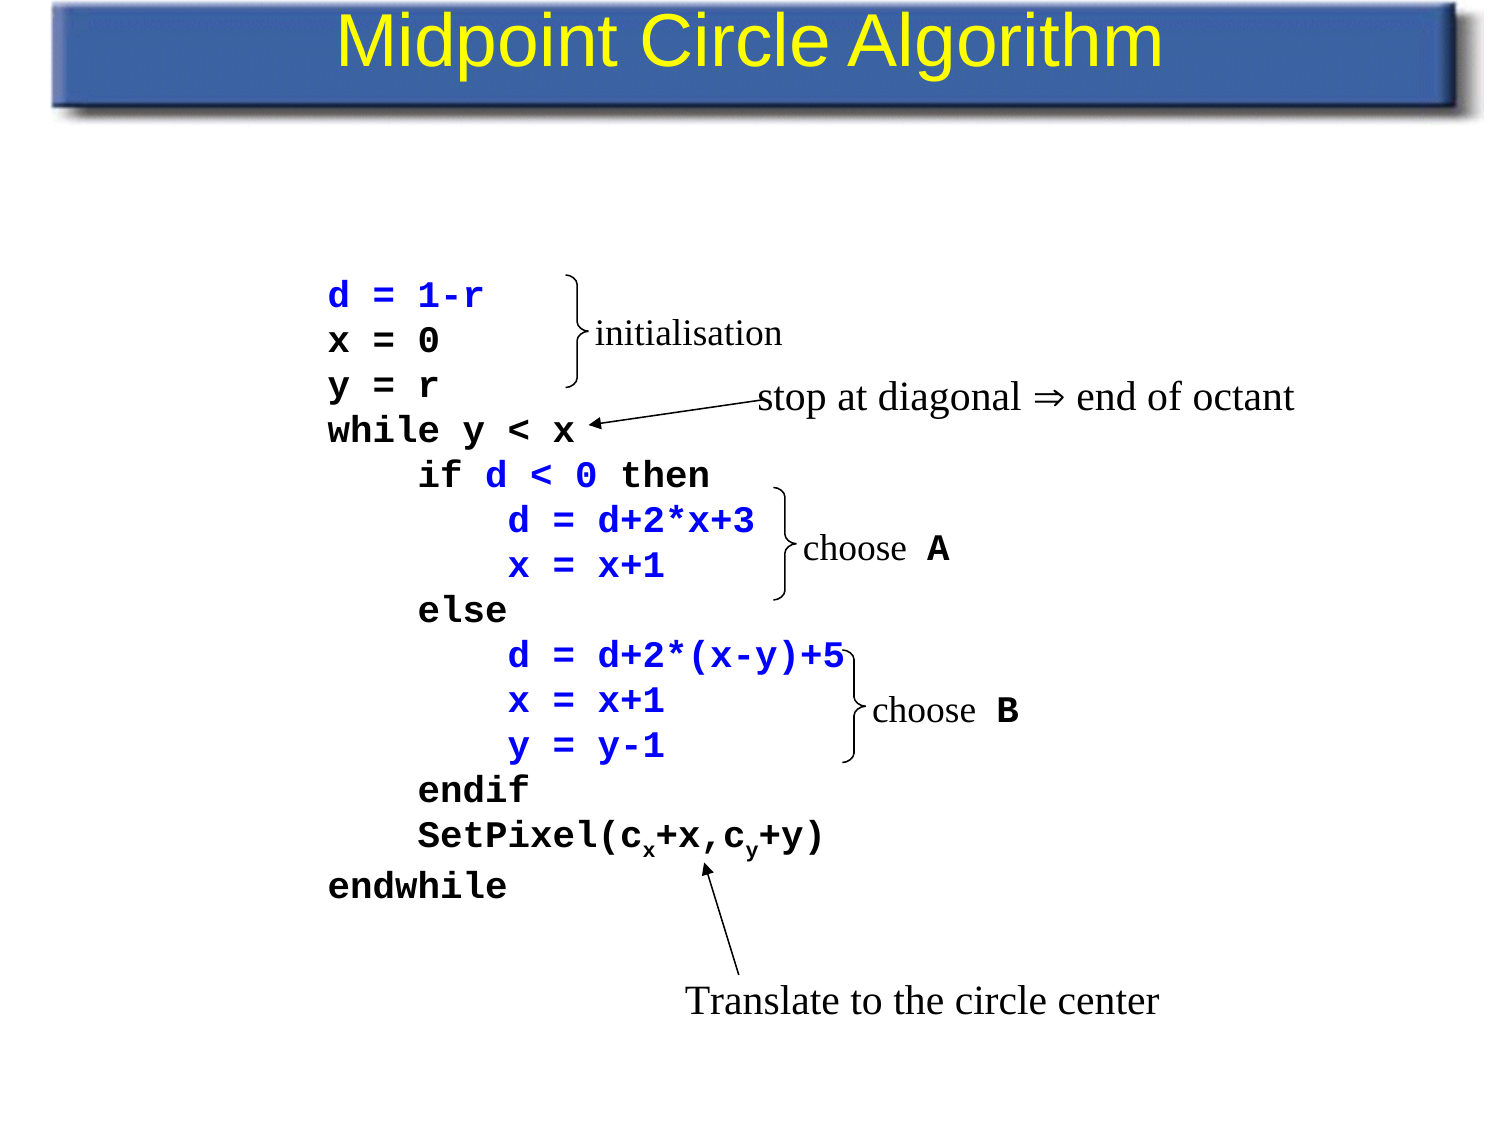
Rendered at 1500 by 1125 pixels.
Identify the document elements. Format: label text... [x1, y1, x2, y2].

text_box choose A [788, 514, 965, 576]
text_box Translate to the circle center [670, 964, 1176, 1031]
text_box stop at diagonal  end of octant [742, 361, 1310, 427]
picture [50, 0, 1484, 127]
text_box choose B [857, 677, 1034, 738]
text_box initialisation [580, 299, 799, 361]
title Midpoint Circle Algorithm [112, 0, 1388, 102]
text_box d = 1-r x = 0 y = r while y < x if d < 0 then d = d+2*x+3 x = x+1 else d = d+2*(x-y)+5 x = x+1 y = y-1 endif SetPixel(cx+x,cy+y) endwhile [312, 262, 861, 915]
